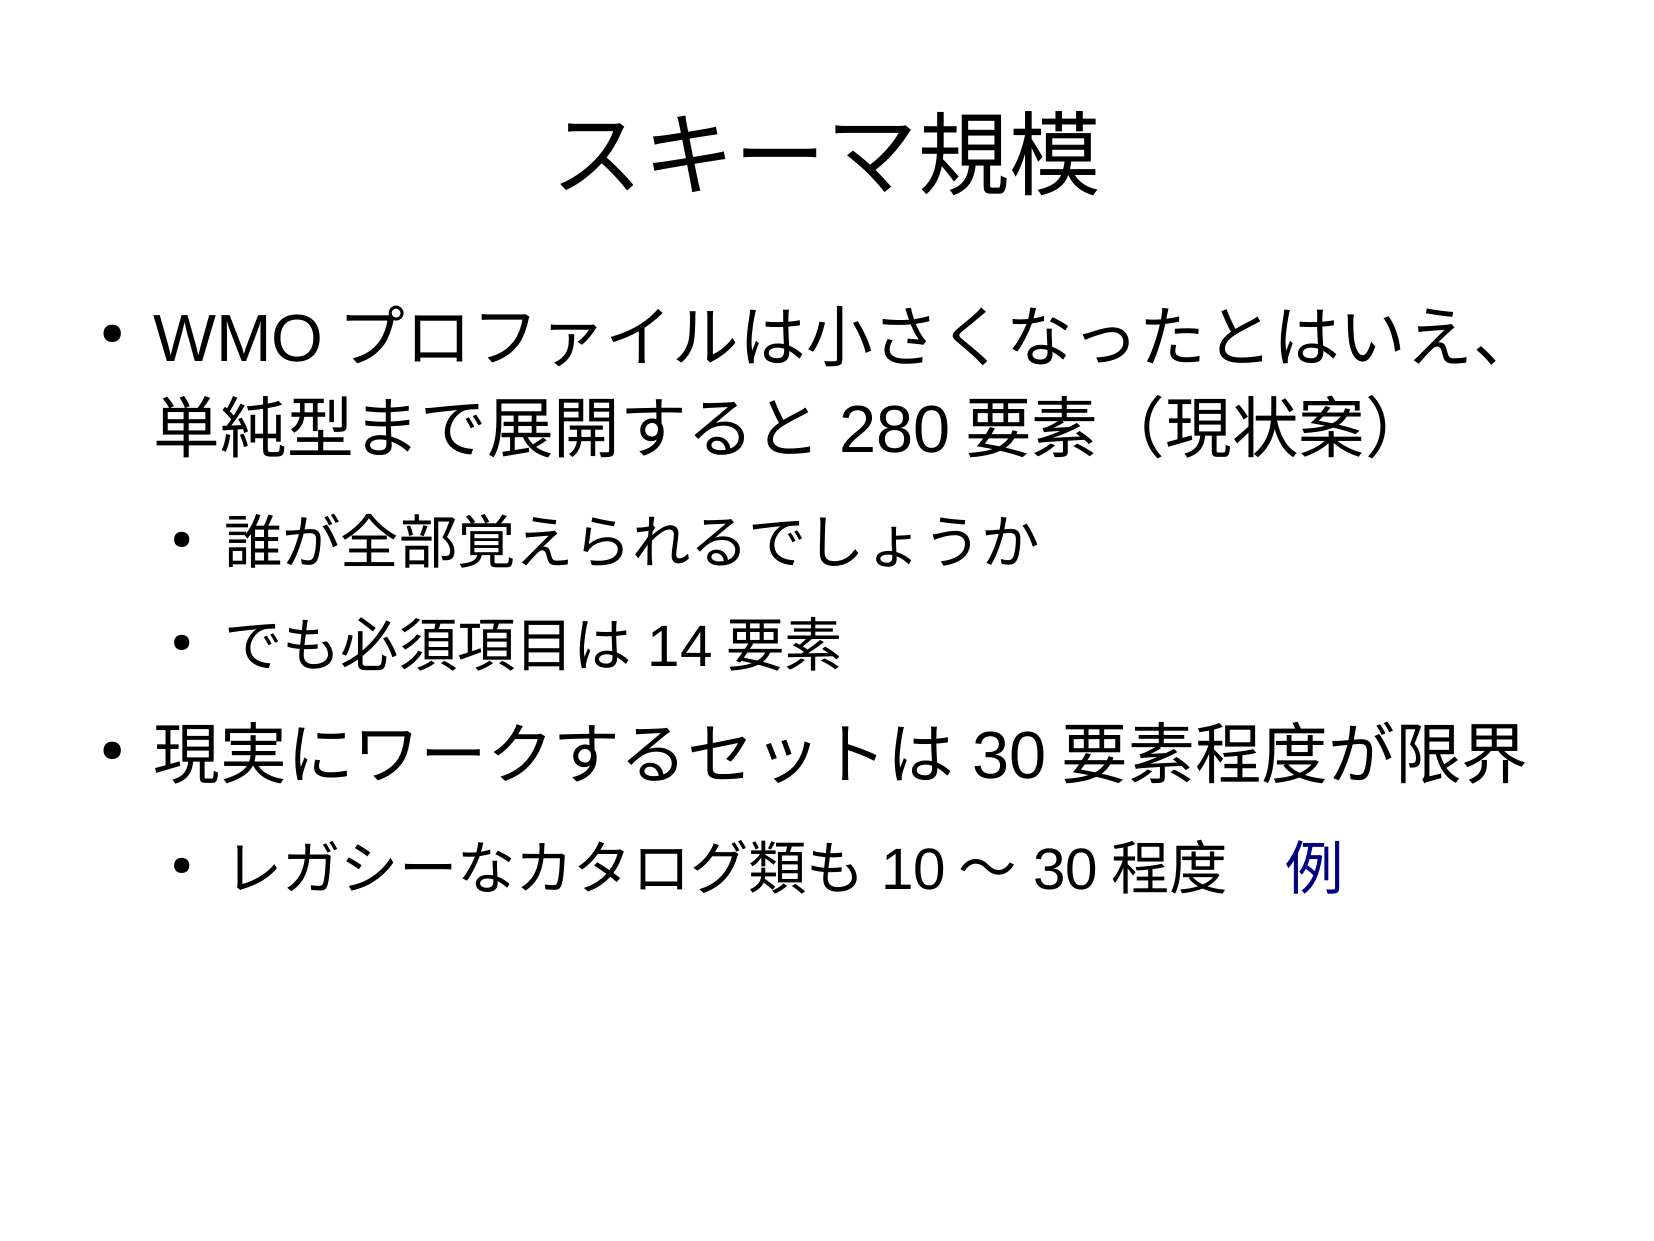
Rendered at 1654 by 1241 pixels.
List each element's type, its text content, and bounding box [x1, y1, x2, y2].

list WMOプロファイルは小さくなったとはいえ、単純型まで展開すると280要素（現状案） 誰が全部覚えられるでしょうか でも必須項目は14要素 現実にワークするセットは30要素程度が限界 レガシーなカタログ類も10～30程度 例 [82, 290, 1571, 1094]
title スキーマ規模 [82, 56, 1571, 250]
